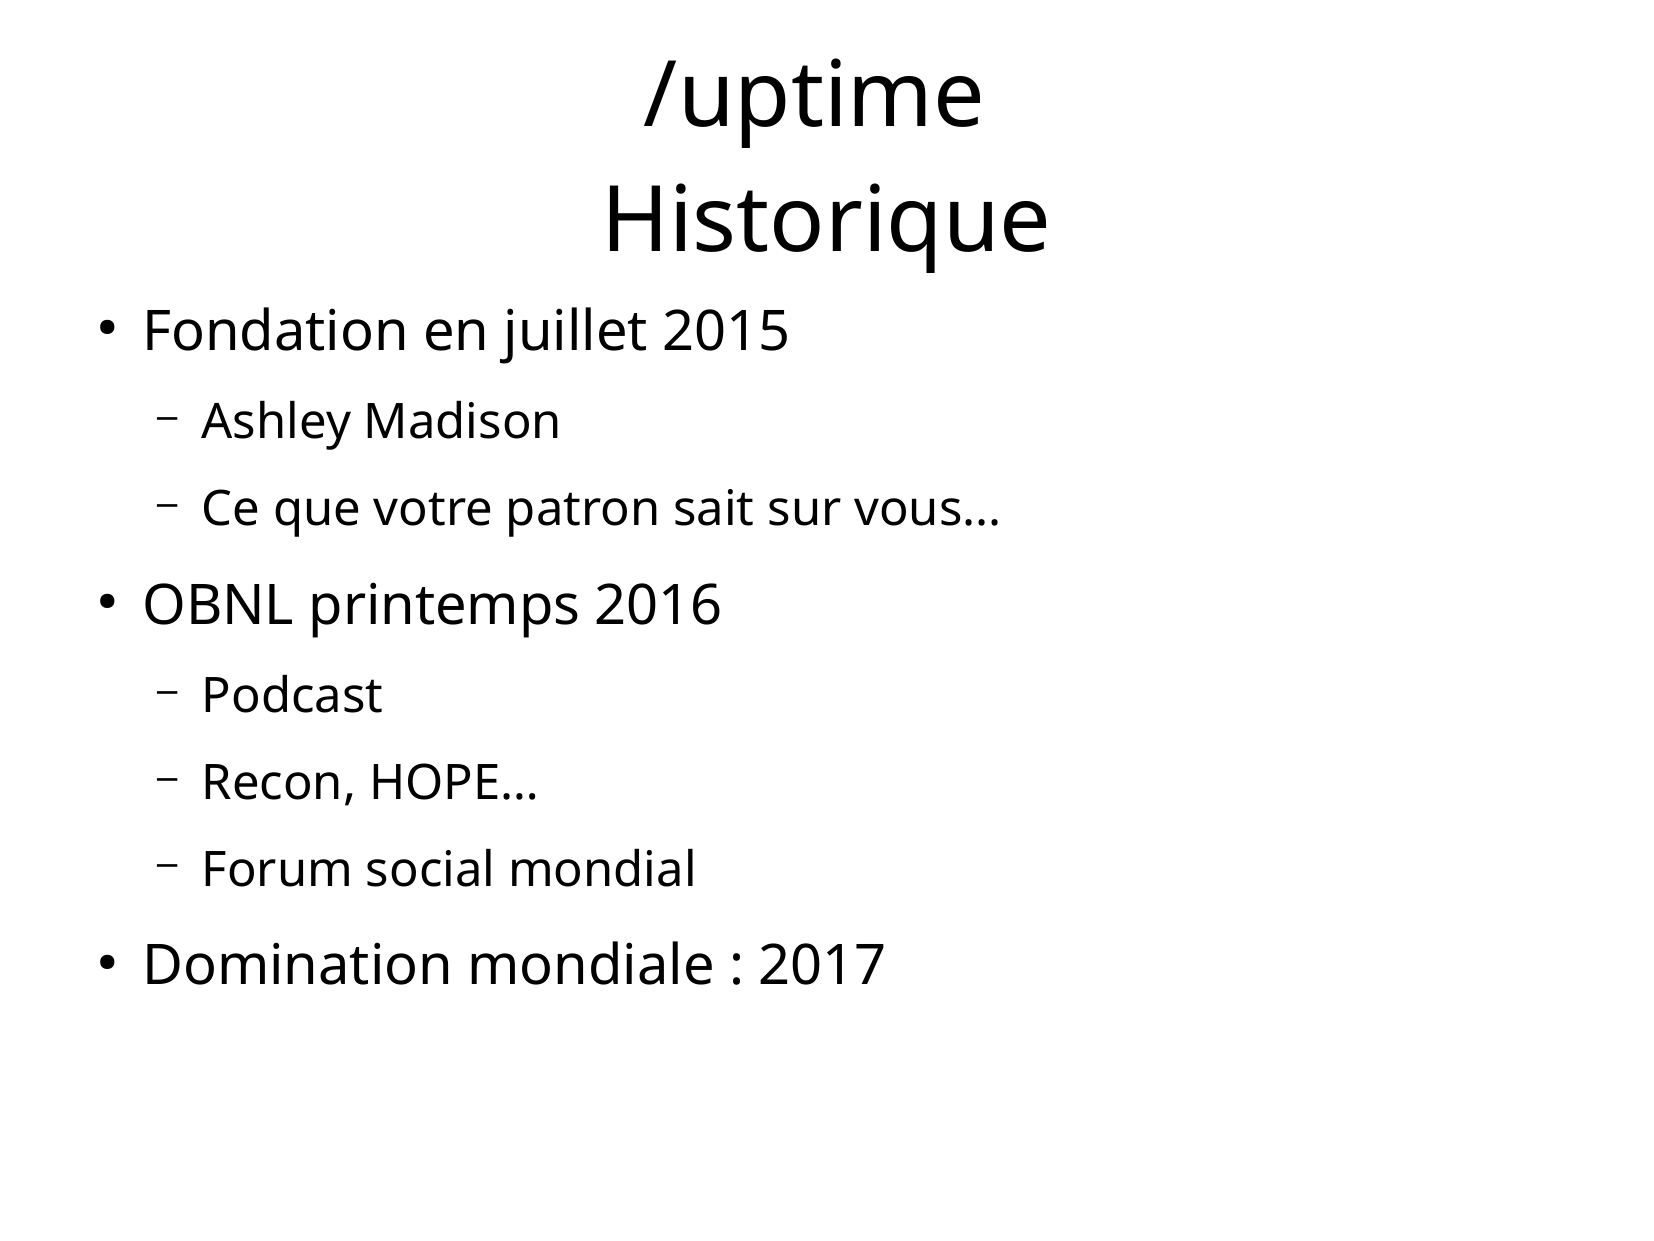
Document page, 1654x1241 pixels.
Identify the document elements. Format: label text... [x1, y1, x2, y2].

title /uptime Historique [82, 46, 1571, 260]
list Fondation en juillet 2015 Ashley Madison Ce que votre patron sait sur vous... OBNL printemps 2016 Podcast Recon, HOPE… Forum social mondial Domination mondiale : 2017 [82, 290, 1571, 1010]
